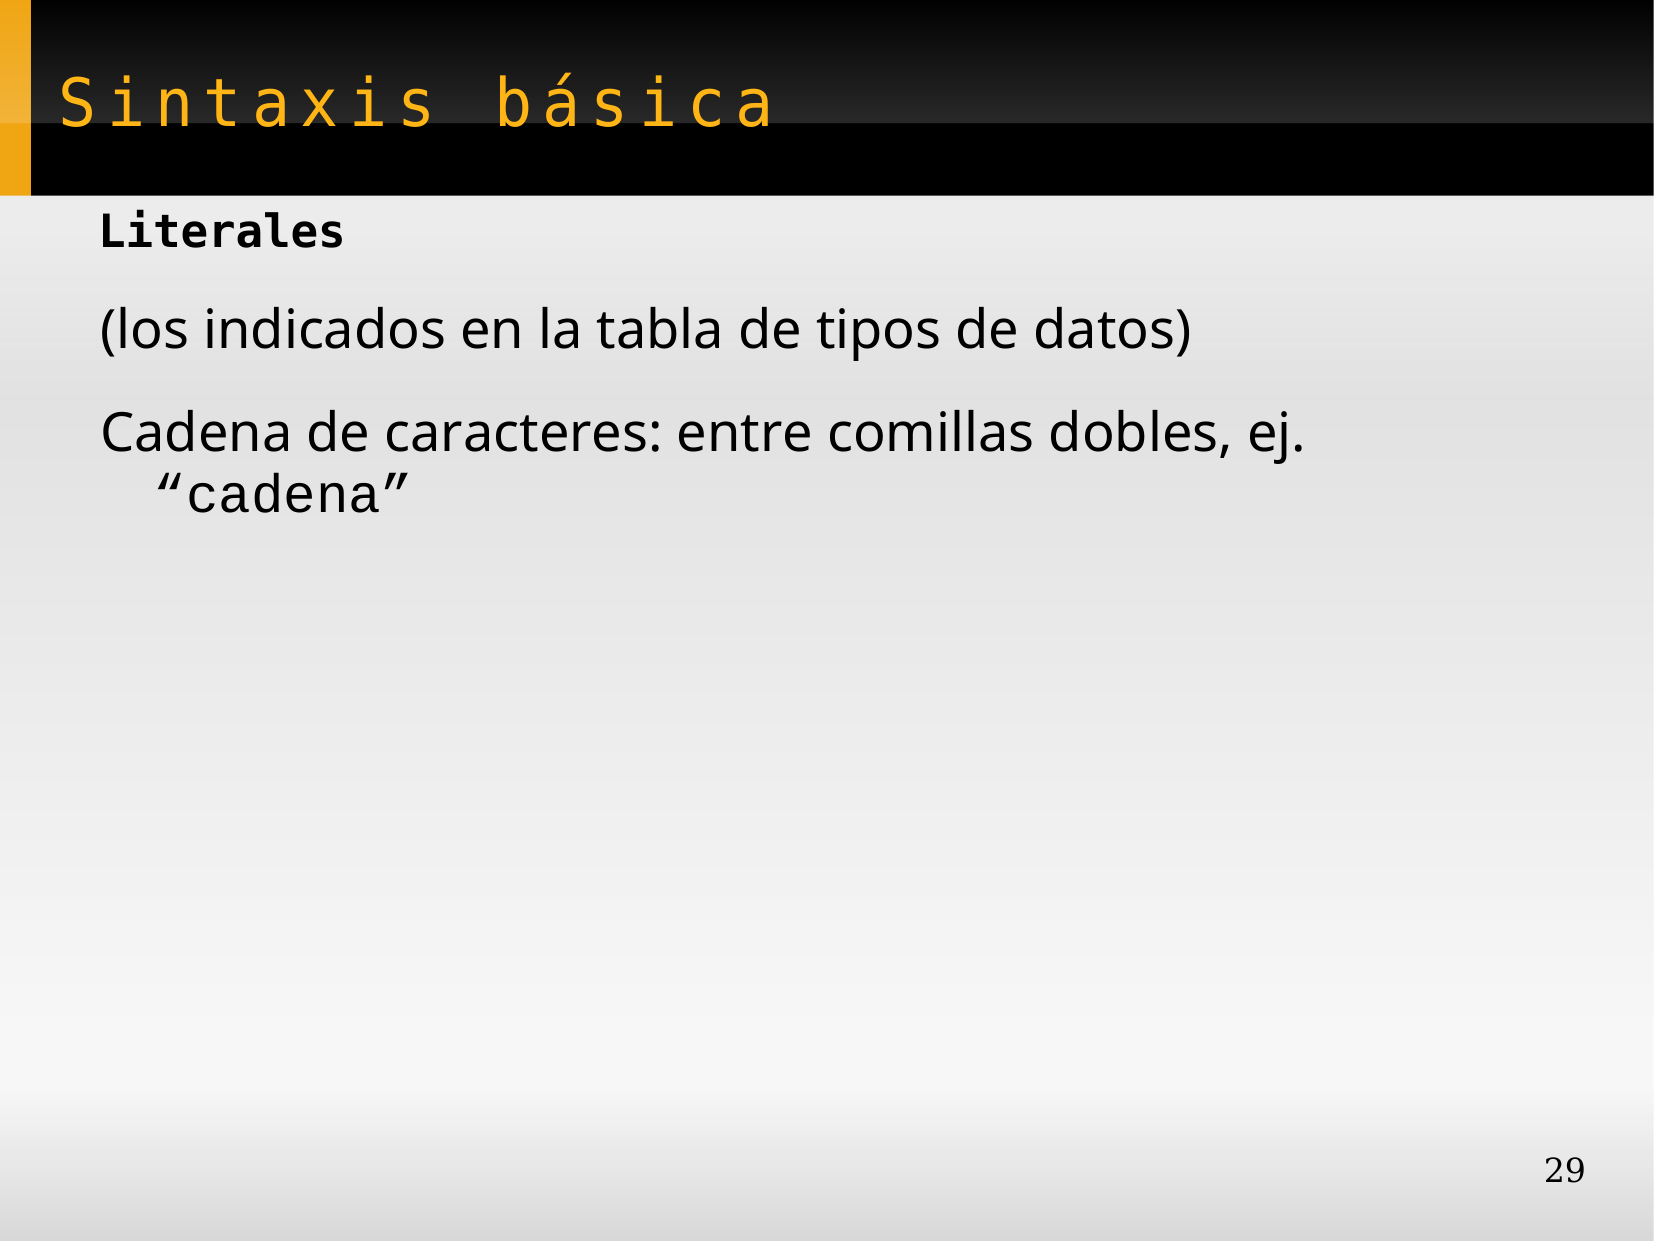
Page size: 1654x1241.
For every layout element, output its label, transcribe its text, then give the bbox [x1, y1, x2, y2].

title Sintaxis básica [59, 29, 1595, 178]
list (los indicados en la tabla de tipos de datos) Cadena de caracteres: entre comillas dobles, ej. “cadena” [82, 290, 1571, 1109]
text_box Literales [83, 197, 361, 266]
picture [0, 0, 1654, 1241]
